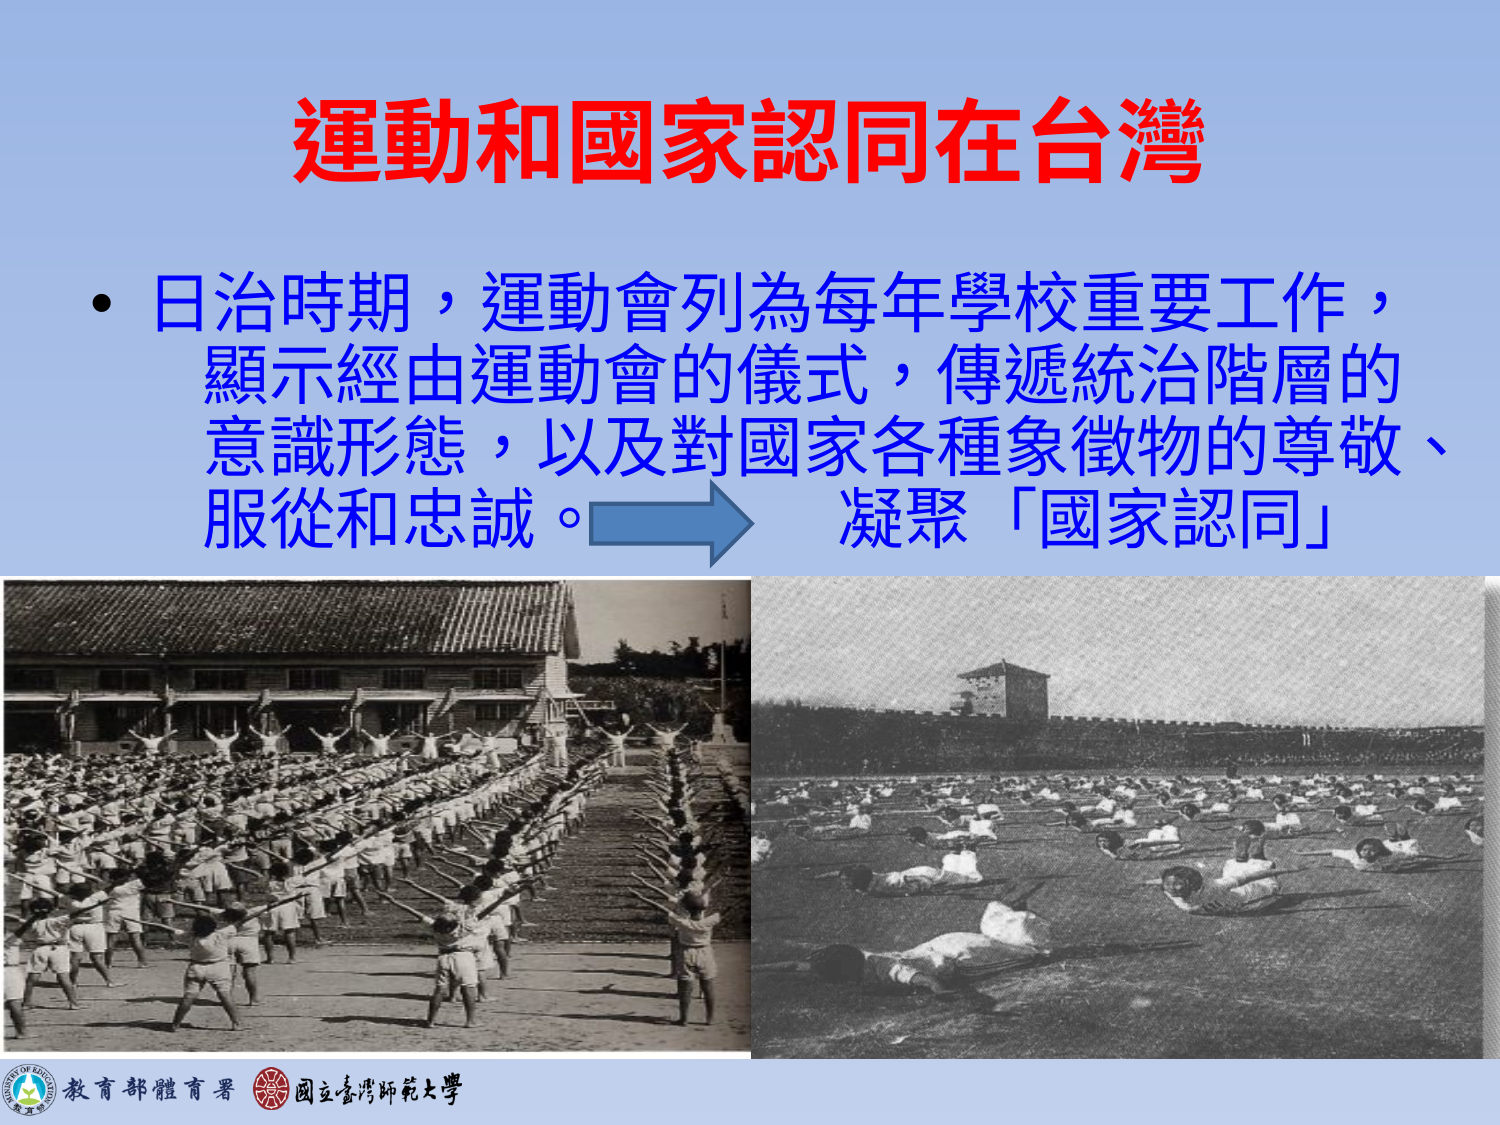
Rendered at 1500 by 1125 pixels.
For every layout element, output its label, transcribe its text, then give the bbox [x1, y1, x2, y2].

title 運動和國家認同在台灣 [75, 45, 1426, 233]
text_box [591, 483, 752, 564]
list 日治時期，運動會列為每年學校重要工作，顯示經由運動會的儀式，傳遞統治階層的意識形態，以及對國家各種象徵物的尊敬、服從和忠誠。 凝聚「國家認同」 [75, 1059, 1426, 1071]
picture [0, 576, 1500, 1059]
list 日治時期，運動會列為每年學校重要工作，顯示經由運動會的儀式，傳遞統治階層的意識形態，以及對國家各種象徵物的尊敬、服從和忠誠。 凝聚「國家認同」 [75, 262, 1426, 576]
